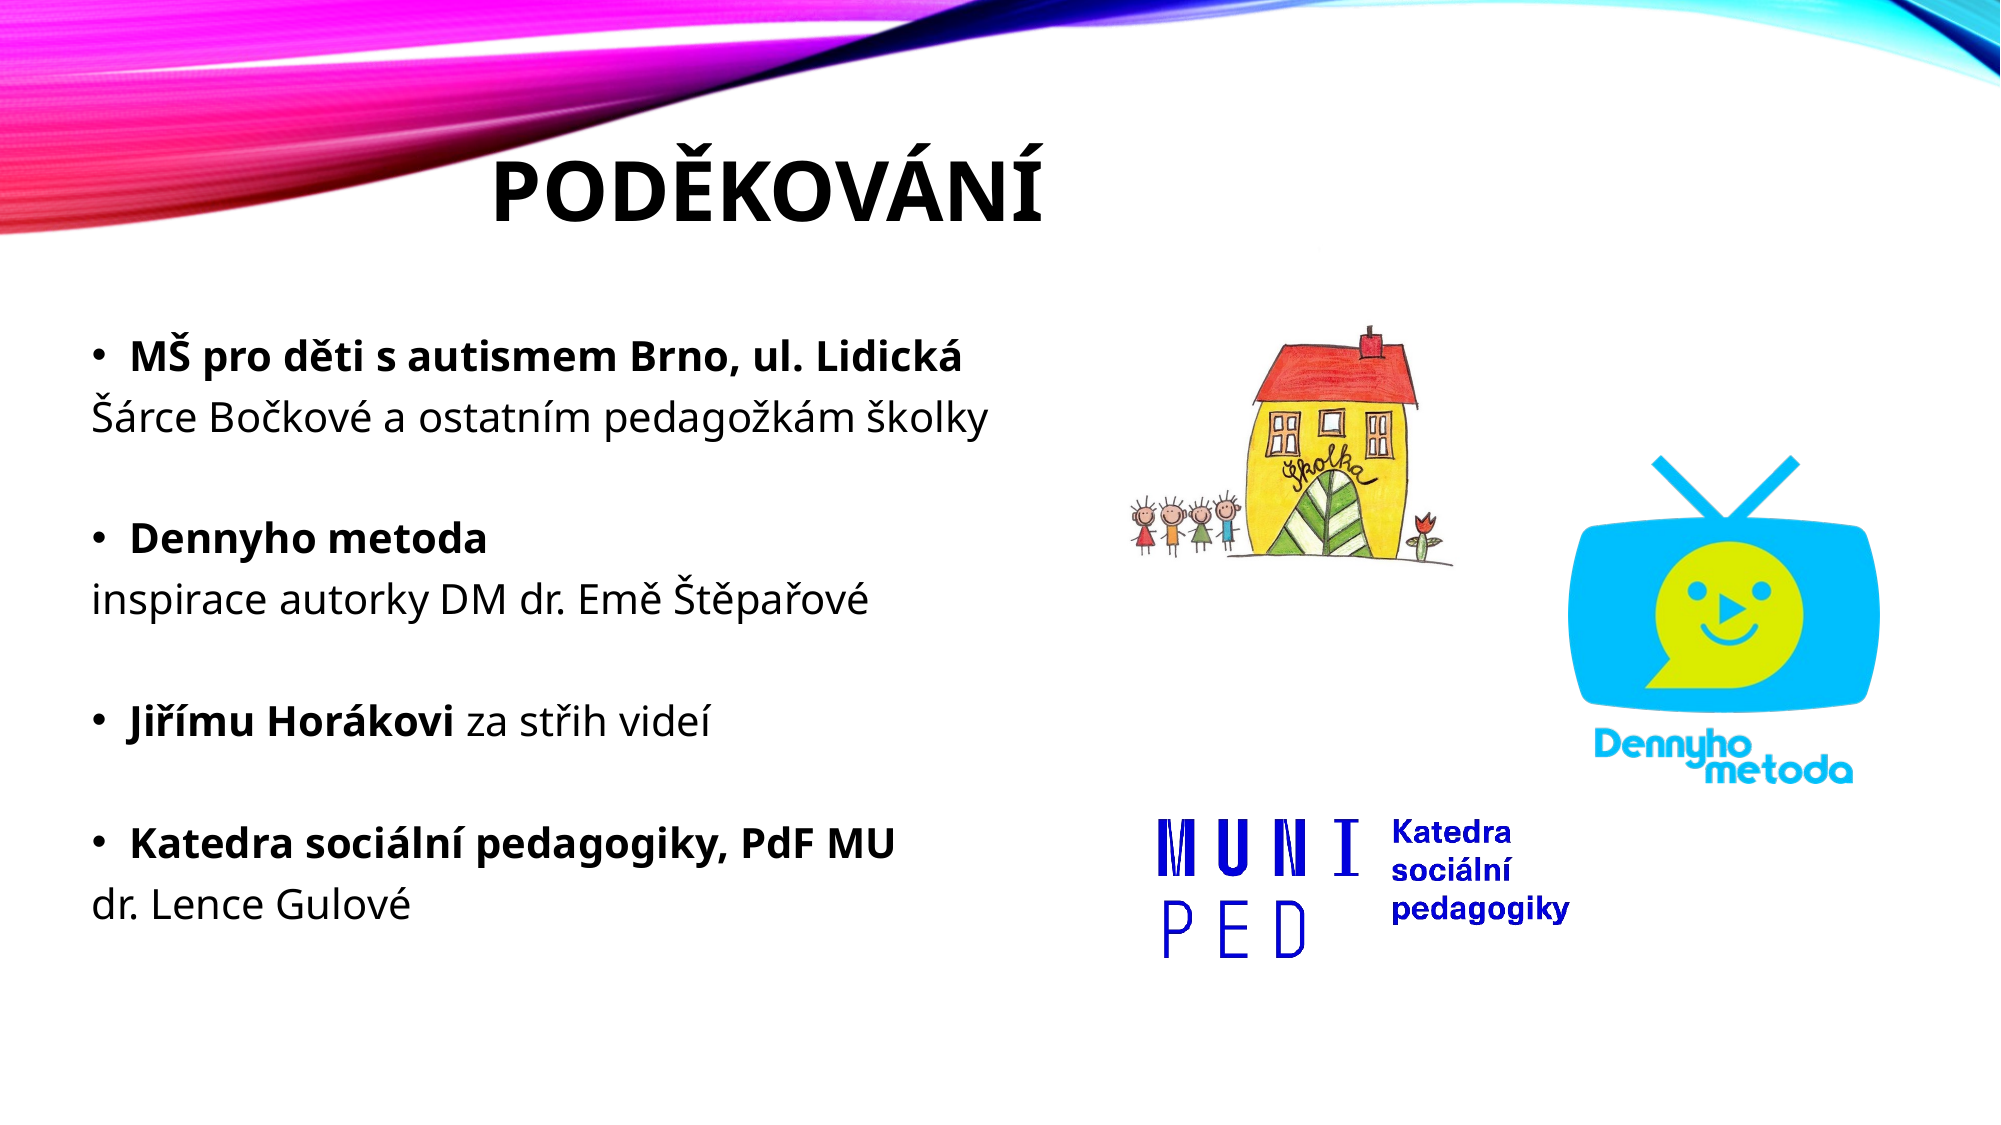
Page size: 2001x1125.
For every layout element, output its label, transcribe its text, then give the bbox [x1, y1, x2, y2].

picture [1835, 768, 1846, 778]
picture [1712, 768, 1717, 784]
picture [1645, 541, 1804, 689]
picture [1724, 768, 1729, 784]
picture [1122, 244, 1508, 630]
picture [1810, 768, 1821, 778]
title poděkování [474, 125, 1888, 264]
picture [1821, 775, 1835, 784]
picture [1122, 637, 1880, 993]
picture [1785, 768, 1796, 778]
list MŠ pro děti s autismem Brno, ul. Lidická Šárce Bočkové a ostatním pedagožkám školky Dennyho metoda inspirace autorky DM dr. Emě Štěpařové Jiřímu Horákovi za střih videí Katedra sociální pedagogiky, PdF MU dr. Lence Gulové [76, 331, 1043, 993]
picture [1568, 455, 1880, 594]
